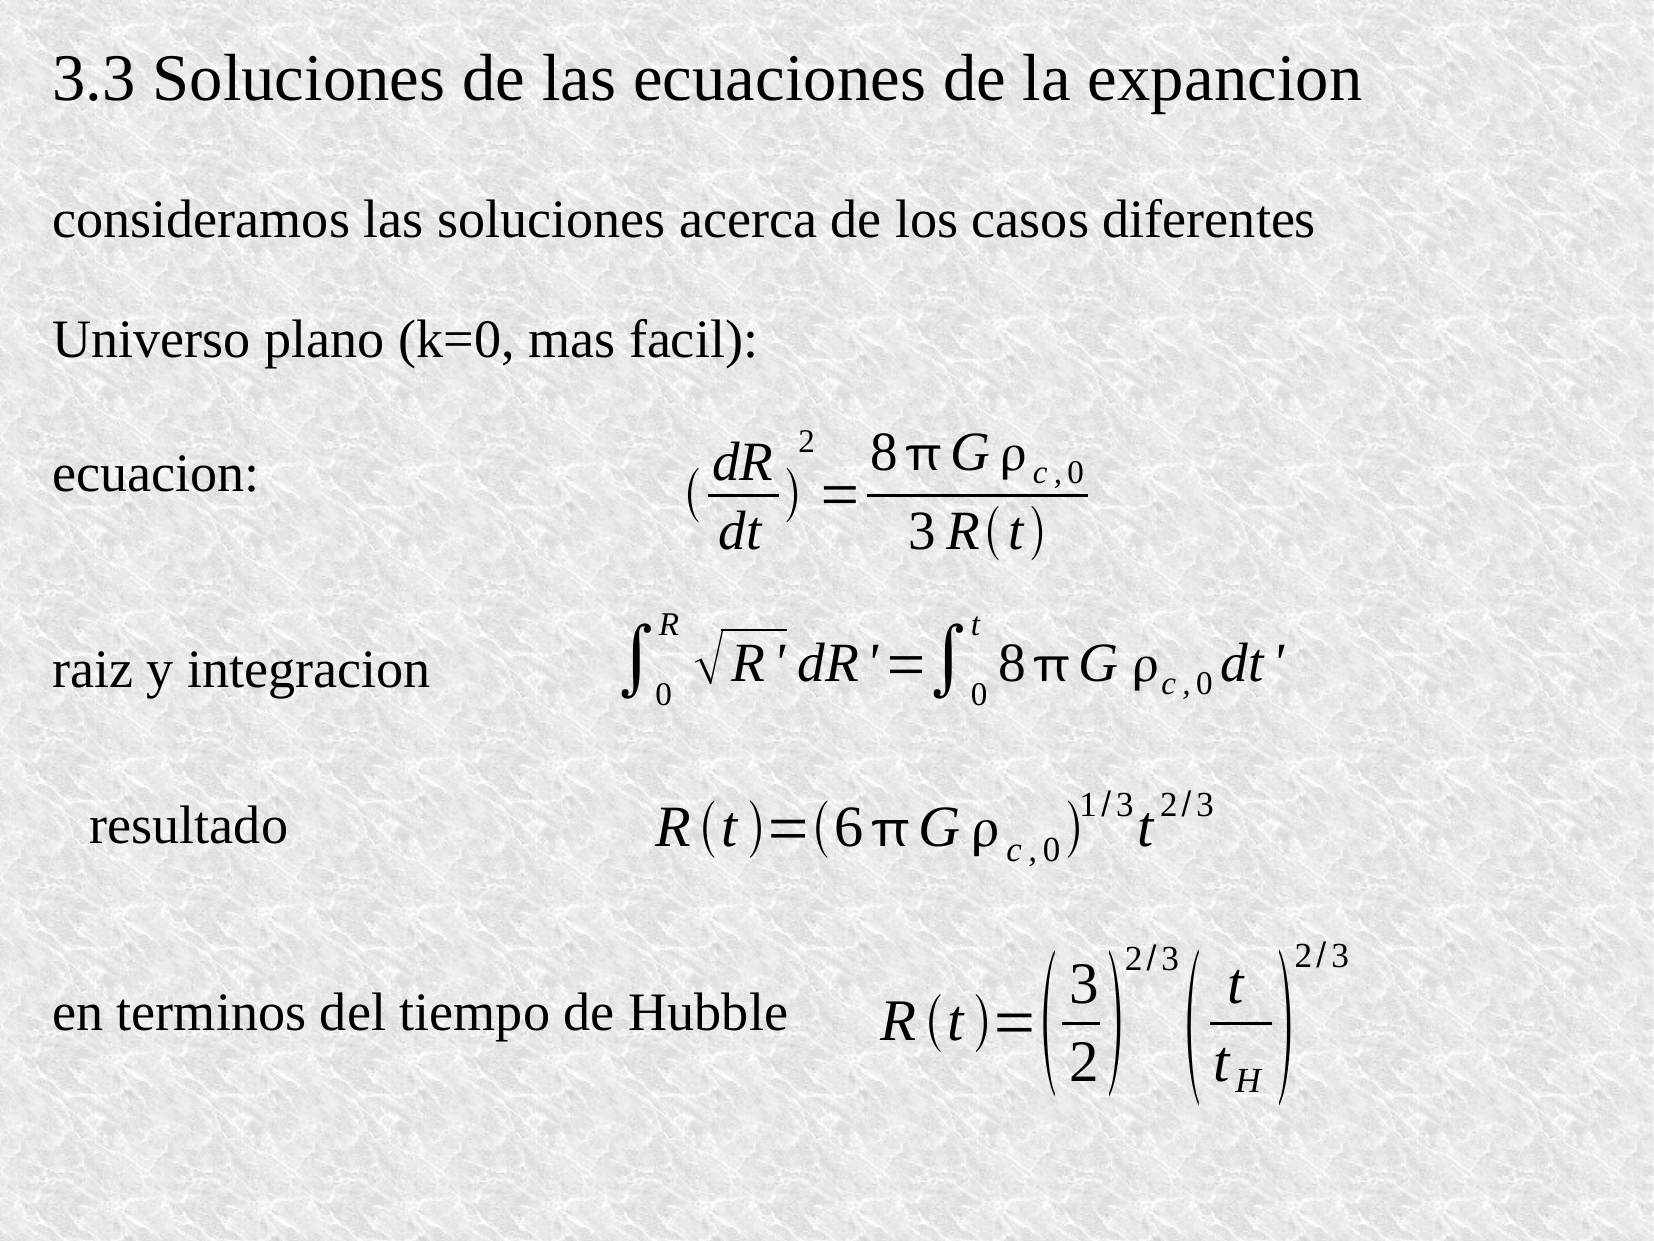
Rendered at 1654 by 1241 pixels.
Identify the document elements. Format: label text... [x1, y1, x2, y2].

text_box resultado [75, 787, 304, 868]
chart [670, 421, 1103, 563]
text_box 3.3 Soluciones de las ecuaciones de la expancion consideramos las soluciones acerca de los casos diferentes Universo plano (k=0, mas facil): ecuacion: [37, 33, 1380, 553]
text_box en terminos del tiempo de Hubble [37, 975, 818, 1056]
chart [600, 608, 1299, 713]
chart [862, 937, 1362, 1109]
chart [637, 787, 1227, 869]
text_box raiz y integracion [37, 632, 447, 713]
picture [0, 0, 1654, 1241]
